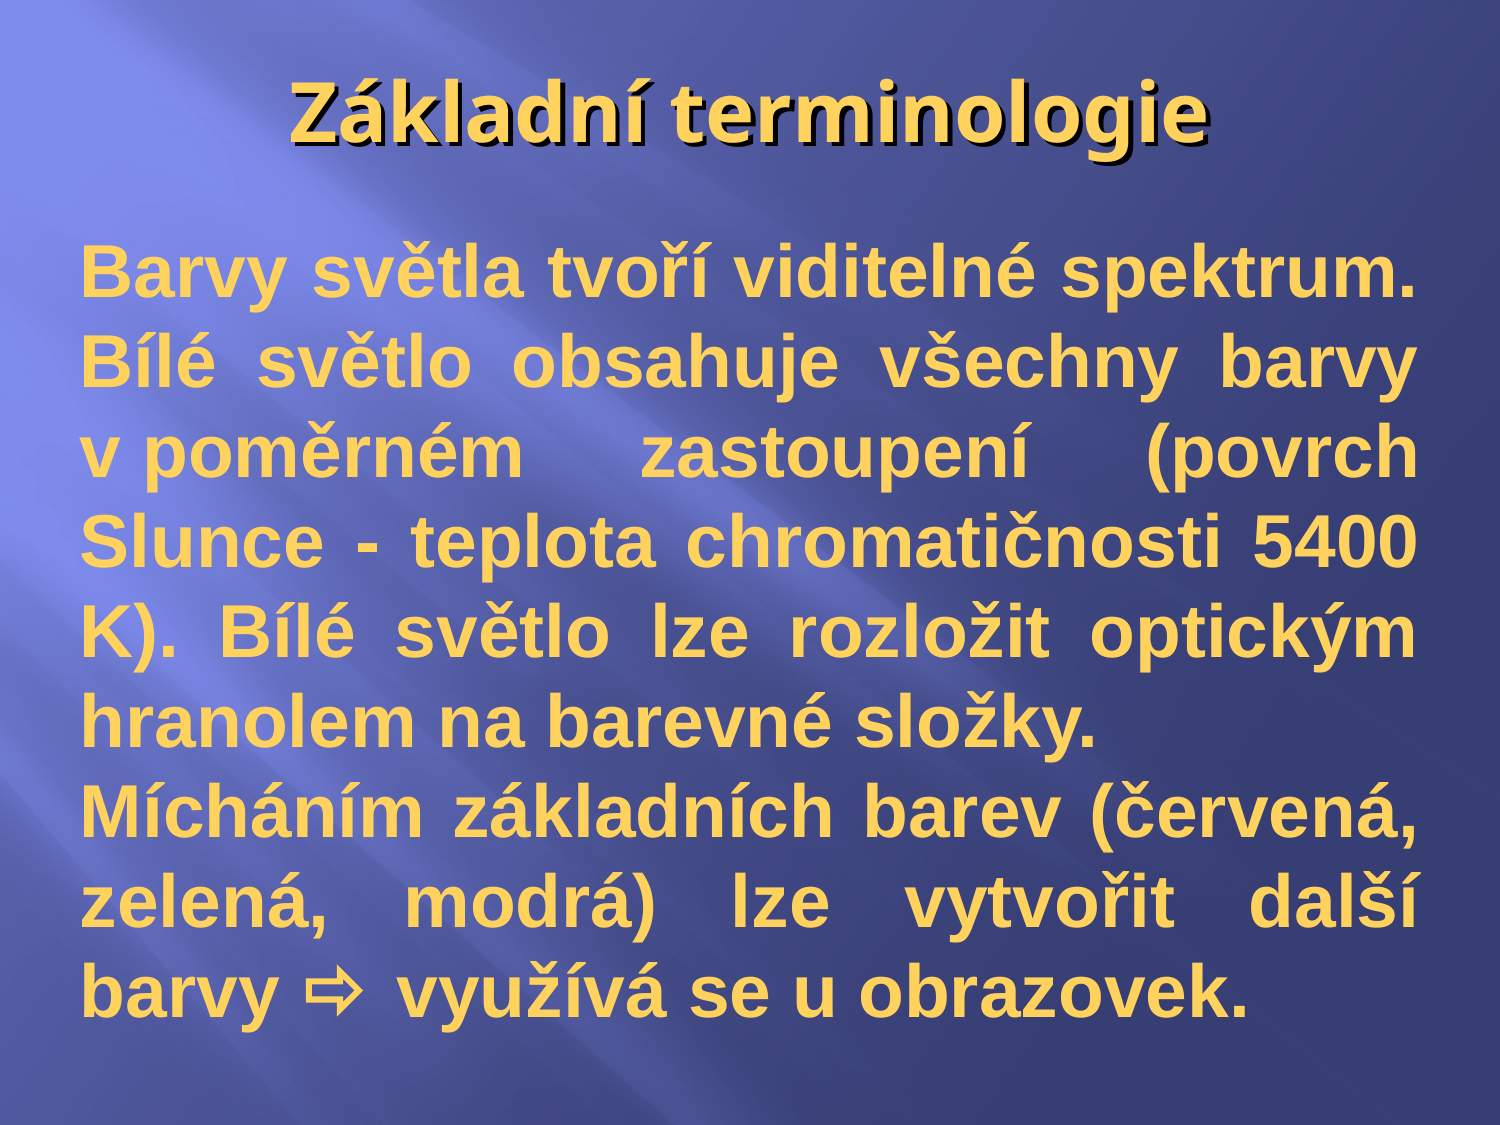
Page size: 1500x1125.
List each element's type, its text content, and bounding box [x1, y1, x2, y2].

text_box Barvy světla tvoří viditelné spektrum. Bílé světlo obsahuje všechny barvy v poměrném zastoupení (povrch Slunce - teplota chromatičnosti 5400 K). Bílé světlo lze rozložit optickým hranolem na barevné složky. Mícháním základních barev (červená, zelená, modrá) lze vytvořit další barvy  využívá se u obrazovek. [64, 196, 1436, 1059]
title Základní terminologie [75, 45, 1426, 173]
